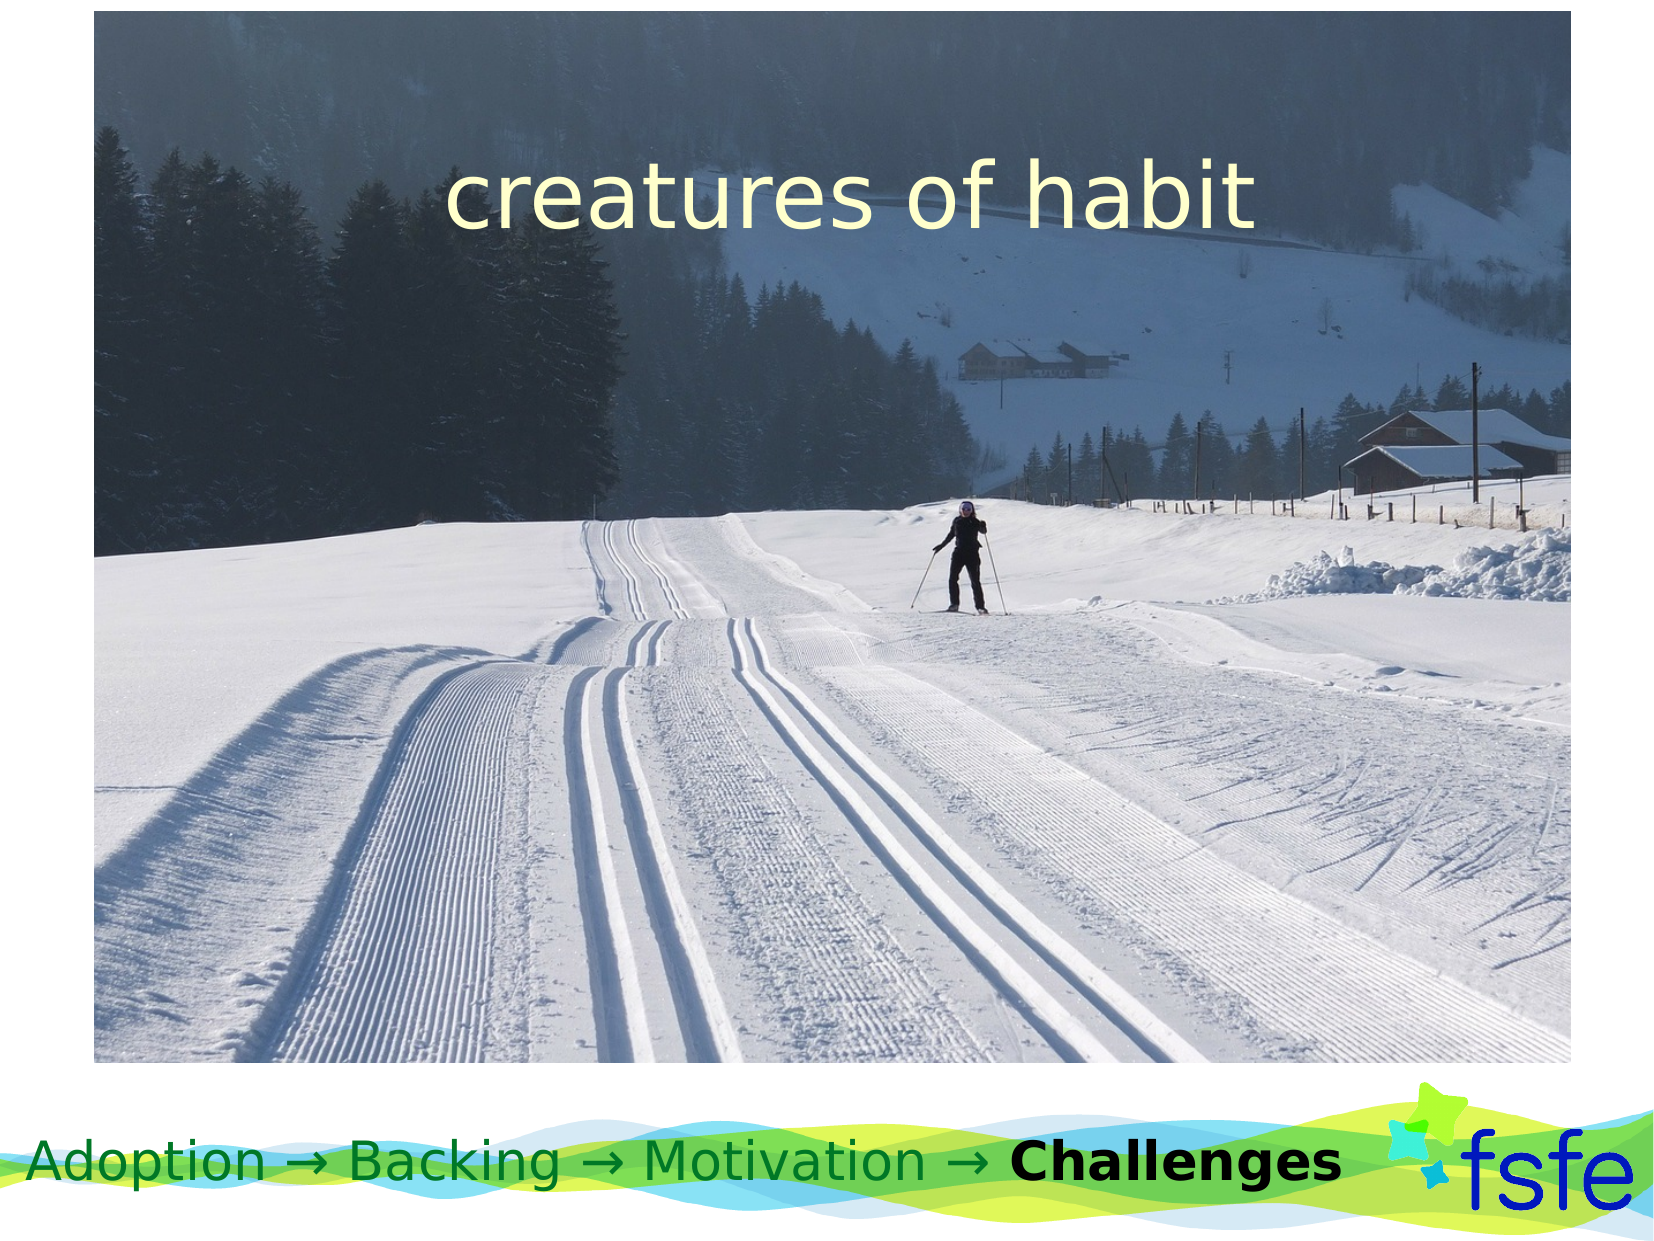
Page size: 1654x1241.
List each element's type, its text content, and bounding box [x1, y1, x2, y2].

picture [94, 11, 1571, 1063]
title Adoption → Backing → Motivation → Challenges [0, 1100, 1371, 1217]
picture [0, 1081, 1654, 1241]
title creatures of habit [106, 88, 1595, 296]
